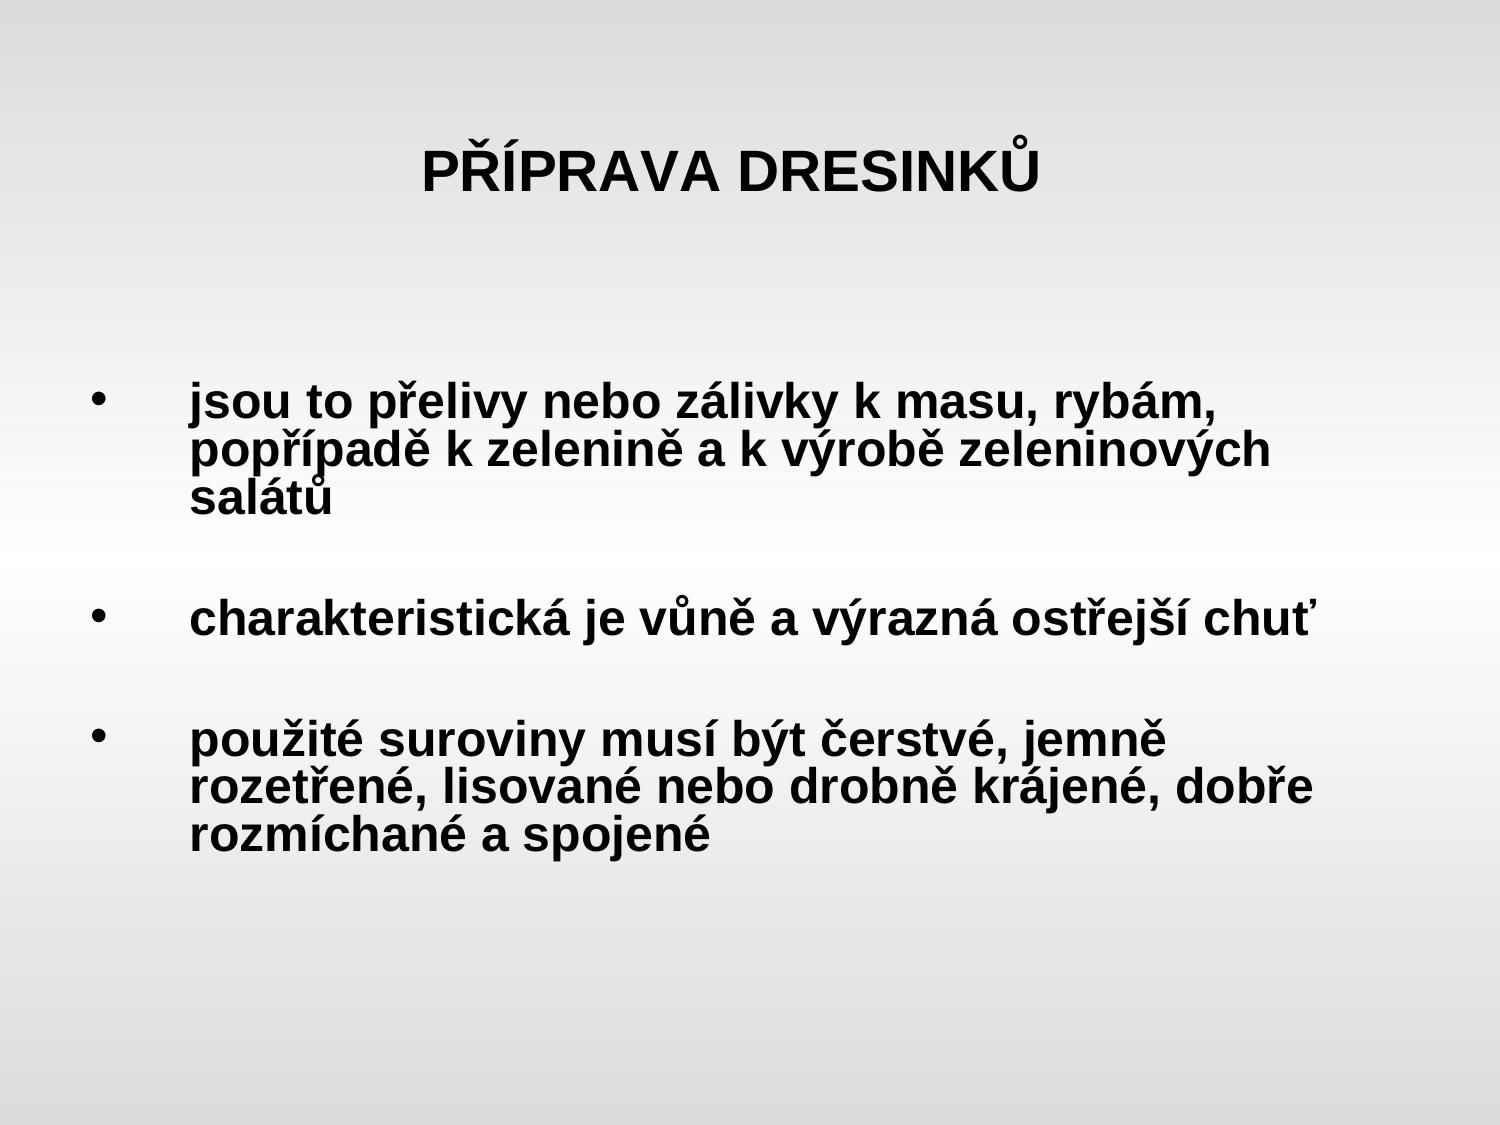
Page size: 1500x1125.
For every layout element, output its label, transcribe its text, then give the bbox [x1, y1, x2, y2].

text_box PŘÍPRAVA DRESINKŮ [74, 125, 1388, 211]
list jsou to přelivy nebo zálivky k masu, rybám, popřípadě k zelenině a k výrobě zeleninových salátů charakteristická je vůně a výrazná ostřejší chuť použité suroviny musí být čerstvé, jemně rozetřené, lisované nebo drobně krájené, dobře rozmíchané a spojené [75, 299, 1426, 901]
